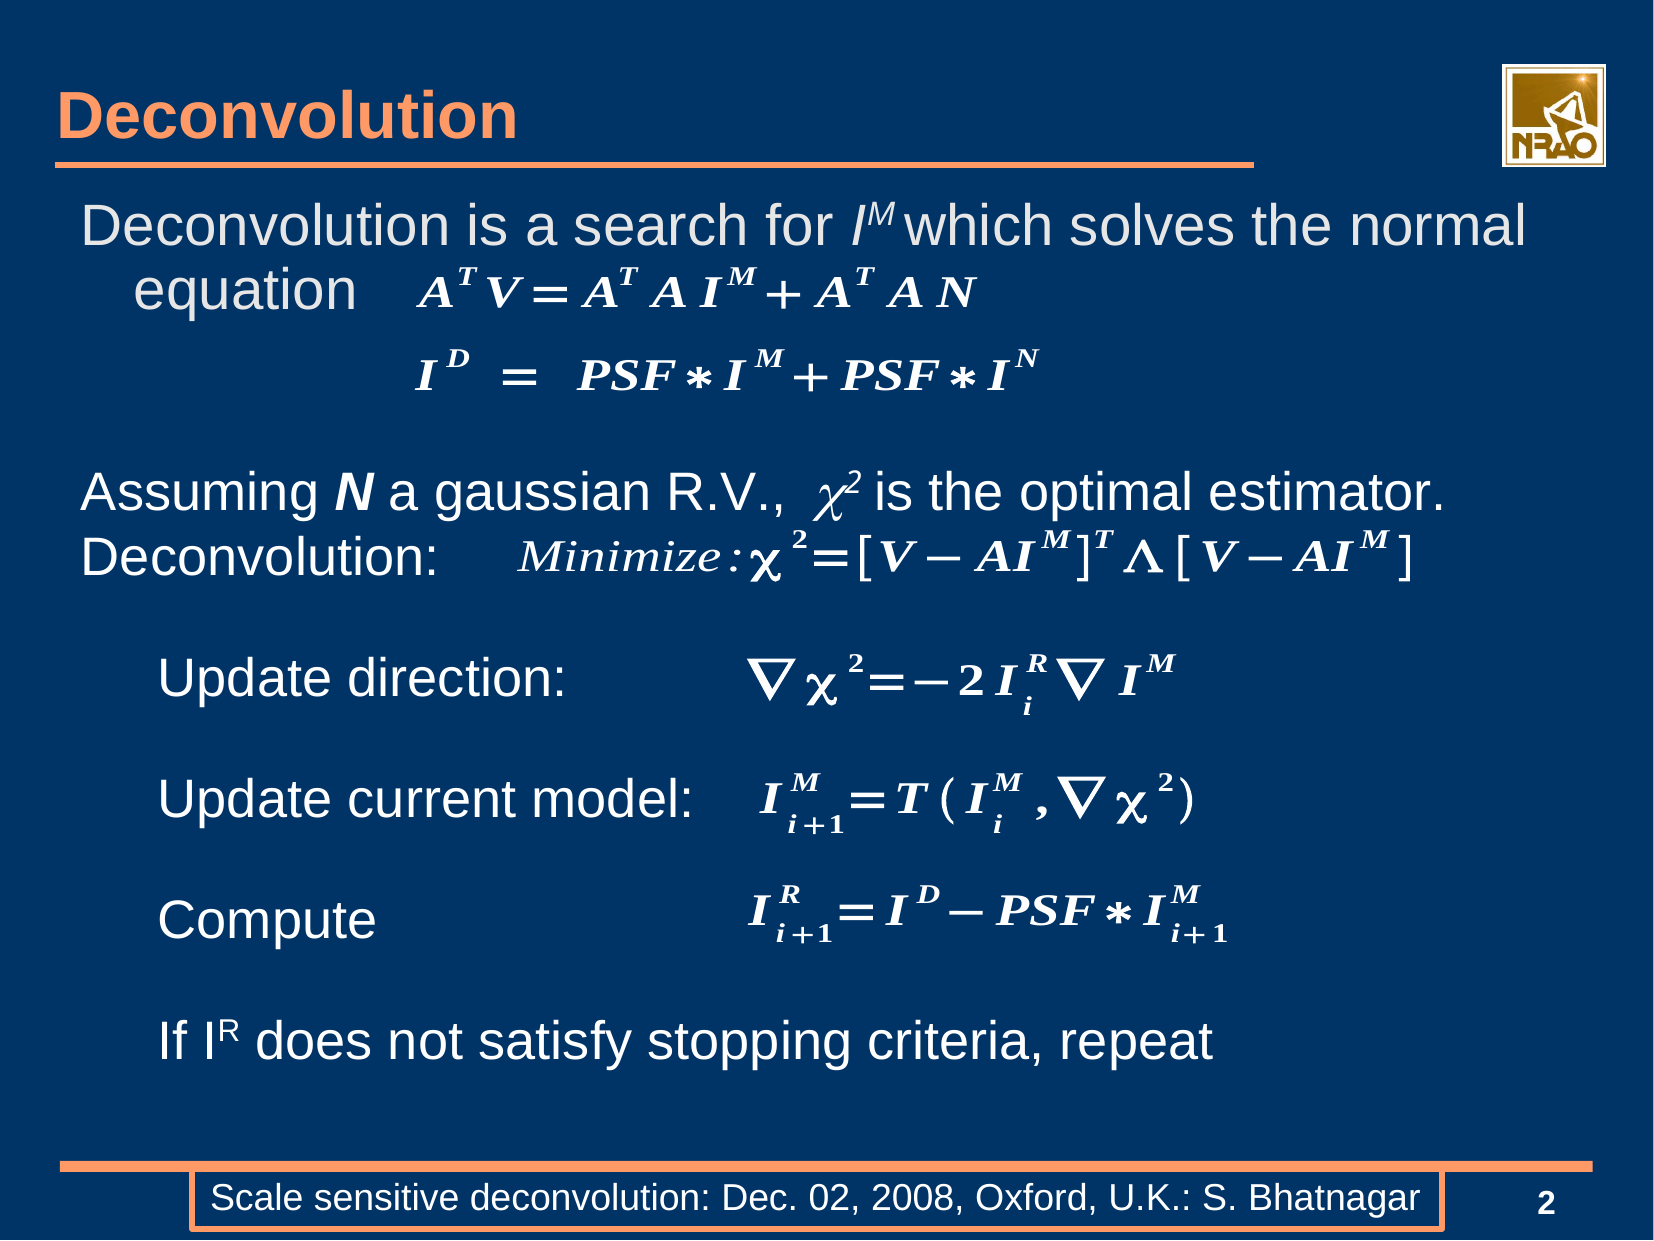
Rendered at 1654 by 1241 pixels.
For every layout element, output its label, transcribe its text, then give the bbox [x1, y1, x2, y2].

chart [731, 641, 1191, 724]
picture [1502, 64, 1606, 167]
chart [742, 759, 1212, 843]
chart [731, 872, 1240, 954]
title Deconvolution [56, 71, 1489, 161]
chart [500, 517, 1431, 588]
chart [398, 336, 1053, 406]
chart [398, 253, 989, 323]
list Deconvolution is a search for IM which solves the normal equation Assuming N a gaussian R.V., c2 is the optimal estimator. Deconvolution: Update direction: Update current model: Compute If IR does not satisfy stopping criteria, repeat [63, 192, 1601, 1133]
